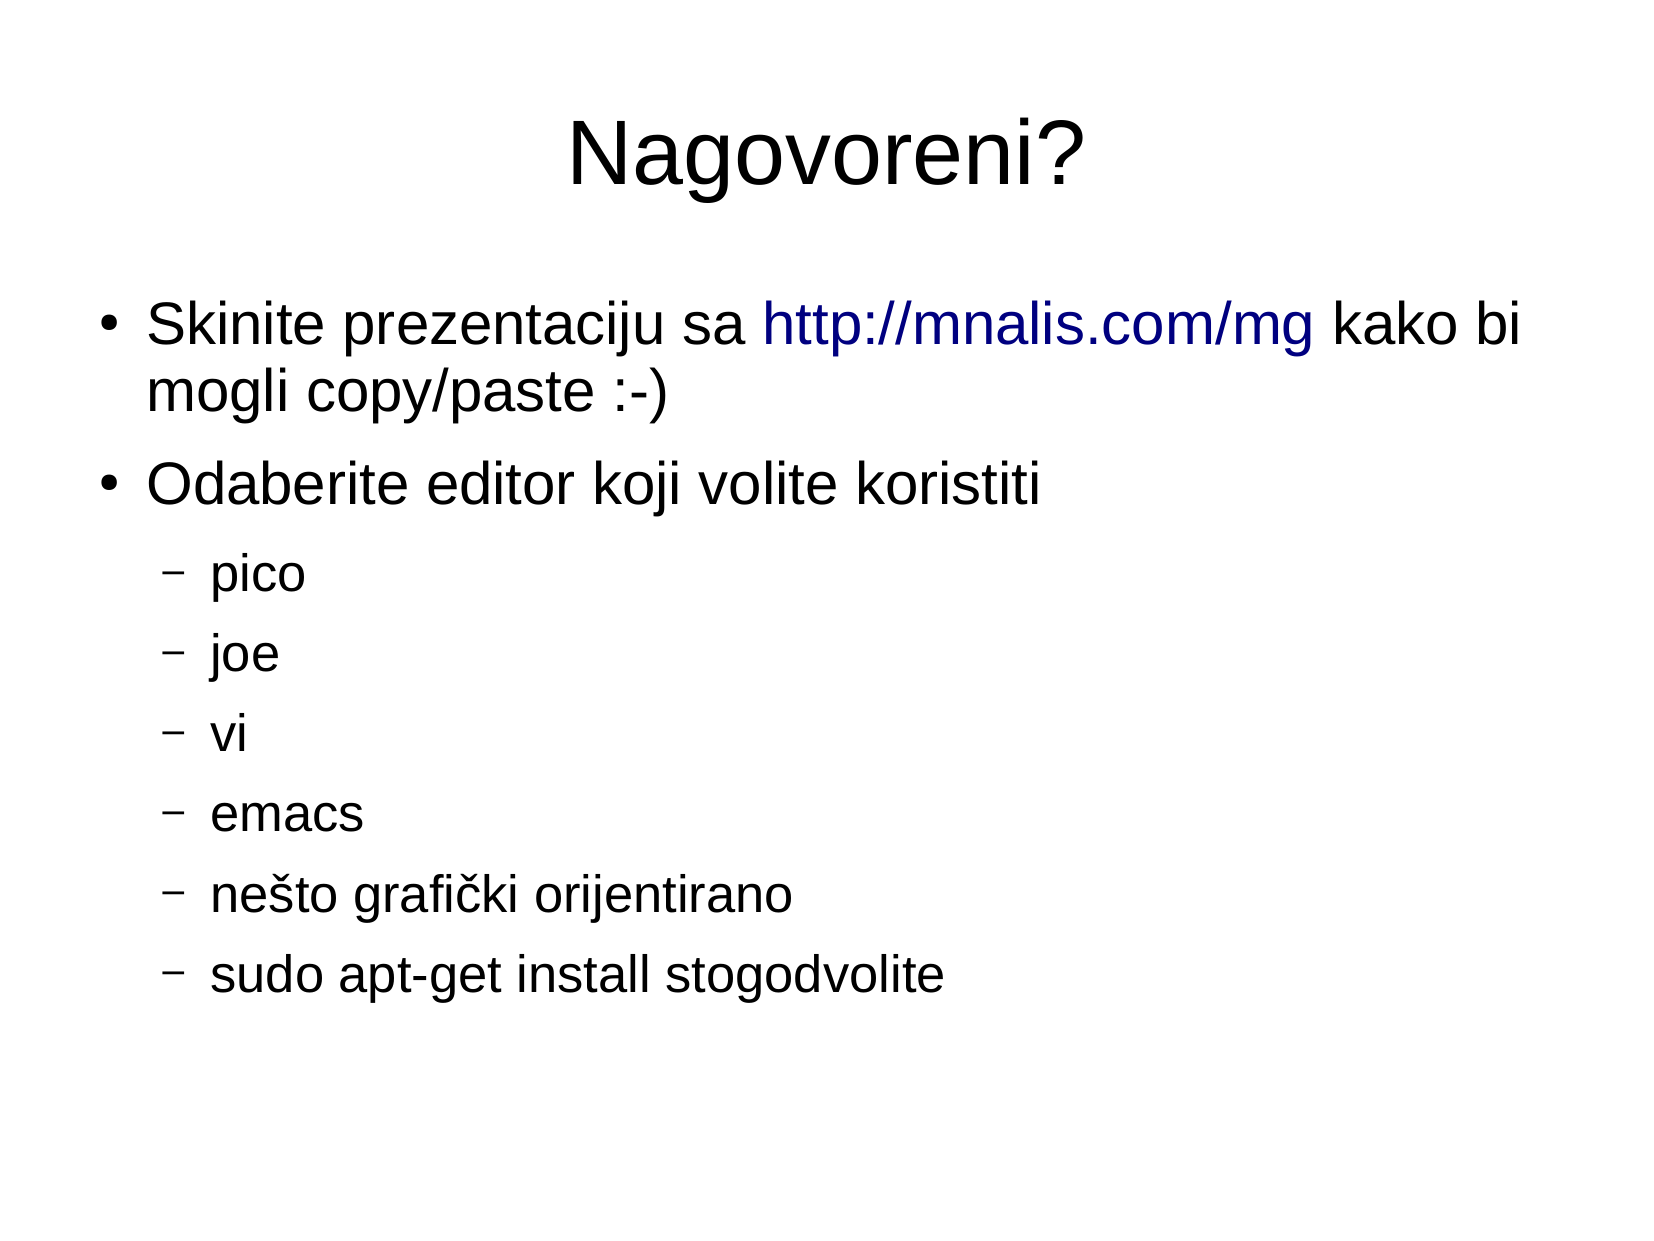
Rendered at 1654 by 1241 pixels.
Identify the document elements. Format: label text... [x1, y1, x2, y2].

title Nagovoreni? [82, 49, 1571, 257]
list Skinite prezentaciju sa http://mnalis.com/mg kako bi mogli copy/paste :-) Odaberite editor koji volite koristiti pico joe vi emacs nešto grafički orijentirano sudo apt-get install stogodvolite [82, 290, 1538, 1010]
